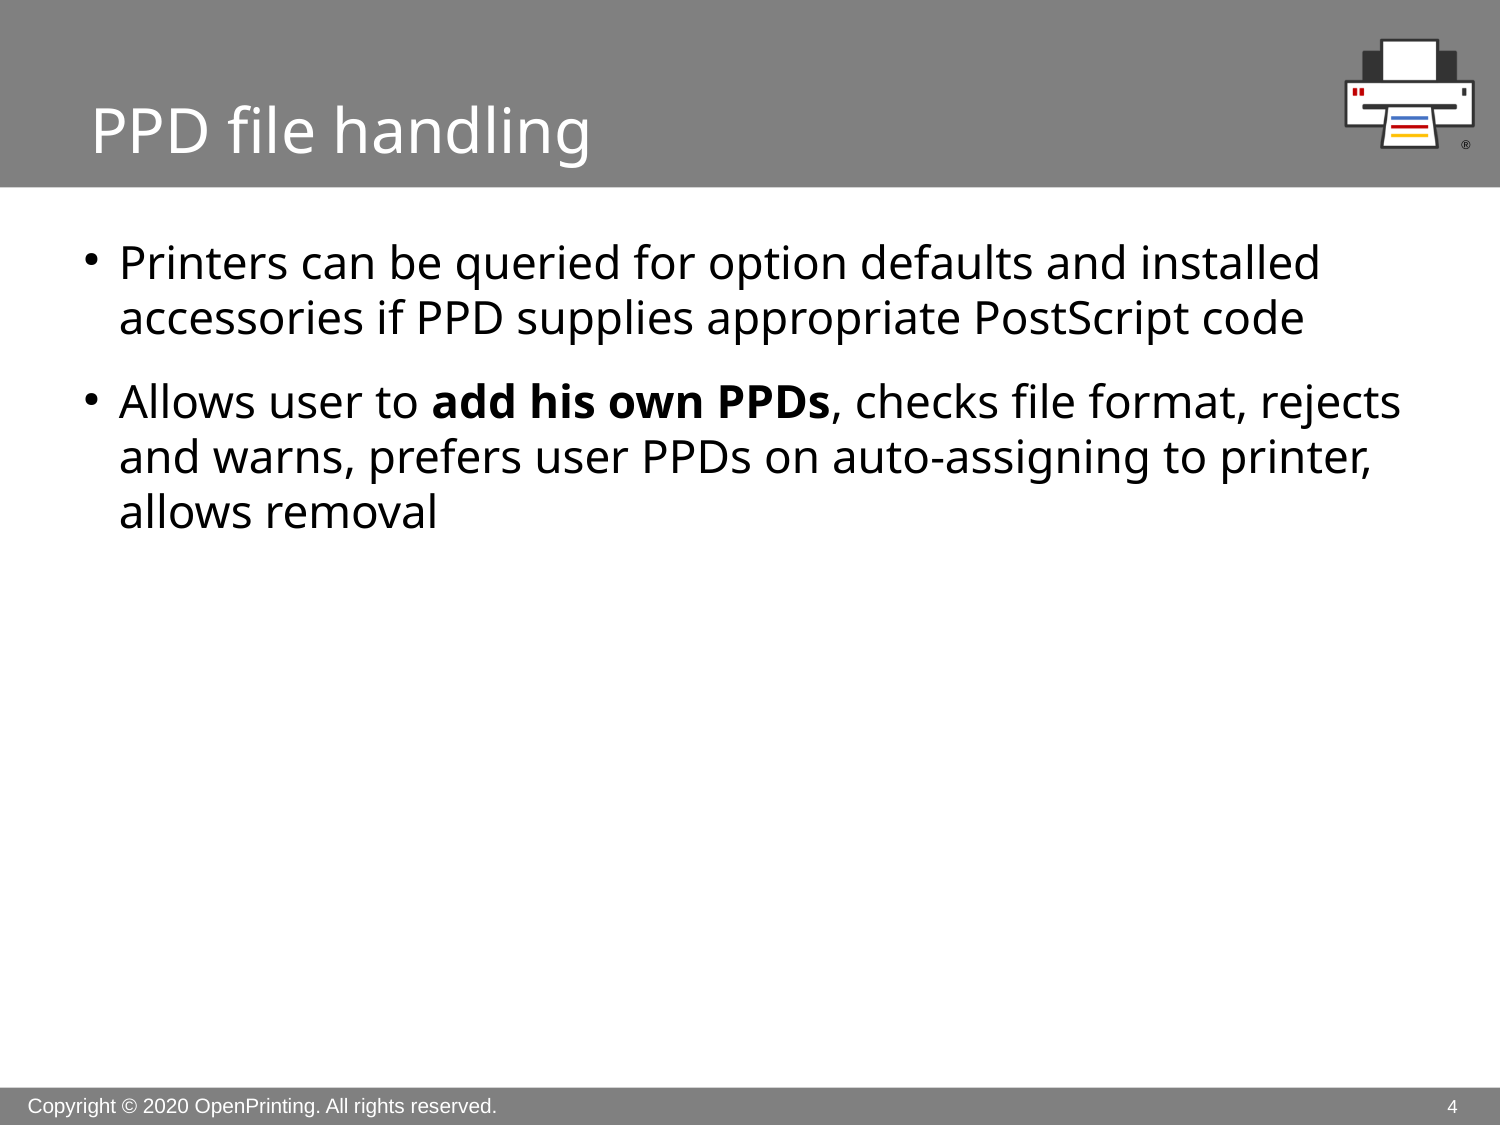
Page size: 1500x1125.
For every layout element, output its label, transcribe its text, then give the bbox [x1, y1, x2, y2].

list Printers can be queried for option defaults and installed accessories if PPD supplies appropriate PostScript code Allows user to add his own PPDs, checks file format, rejects and warns, prefers user PPDs on auto-assigning to printer, allows removal [75, 224, 1425, 1067]
slide_number <number> [1405, 1087, 1500, 1125]
title PPD file handling [75, 7, 1317, 175]
picture [1339, 33, 1480, 154]
